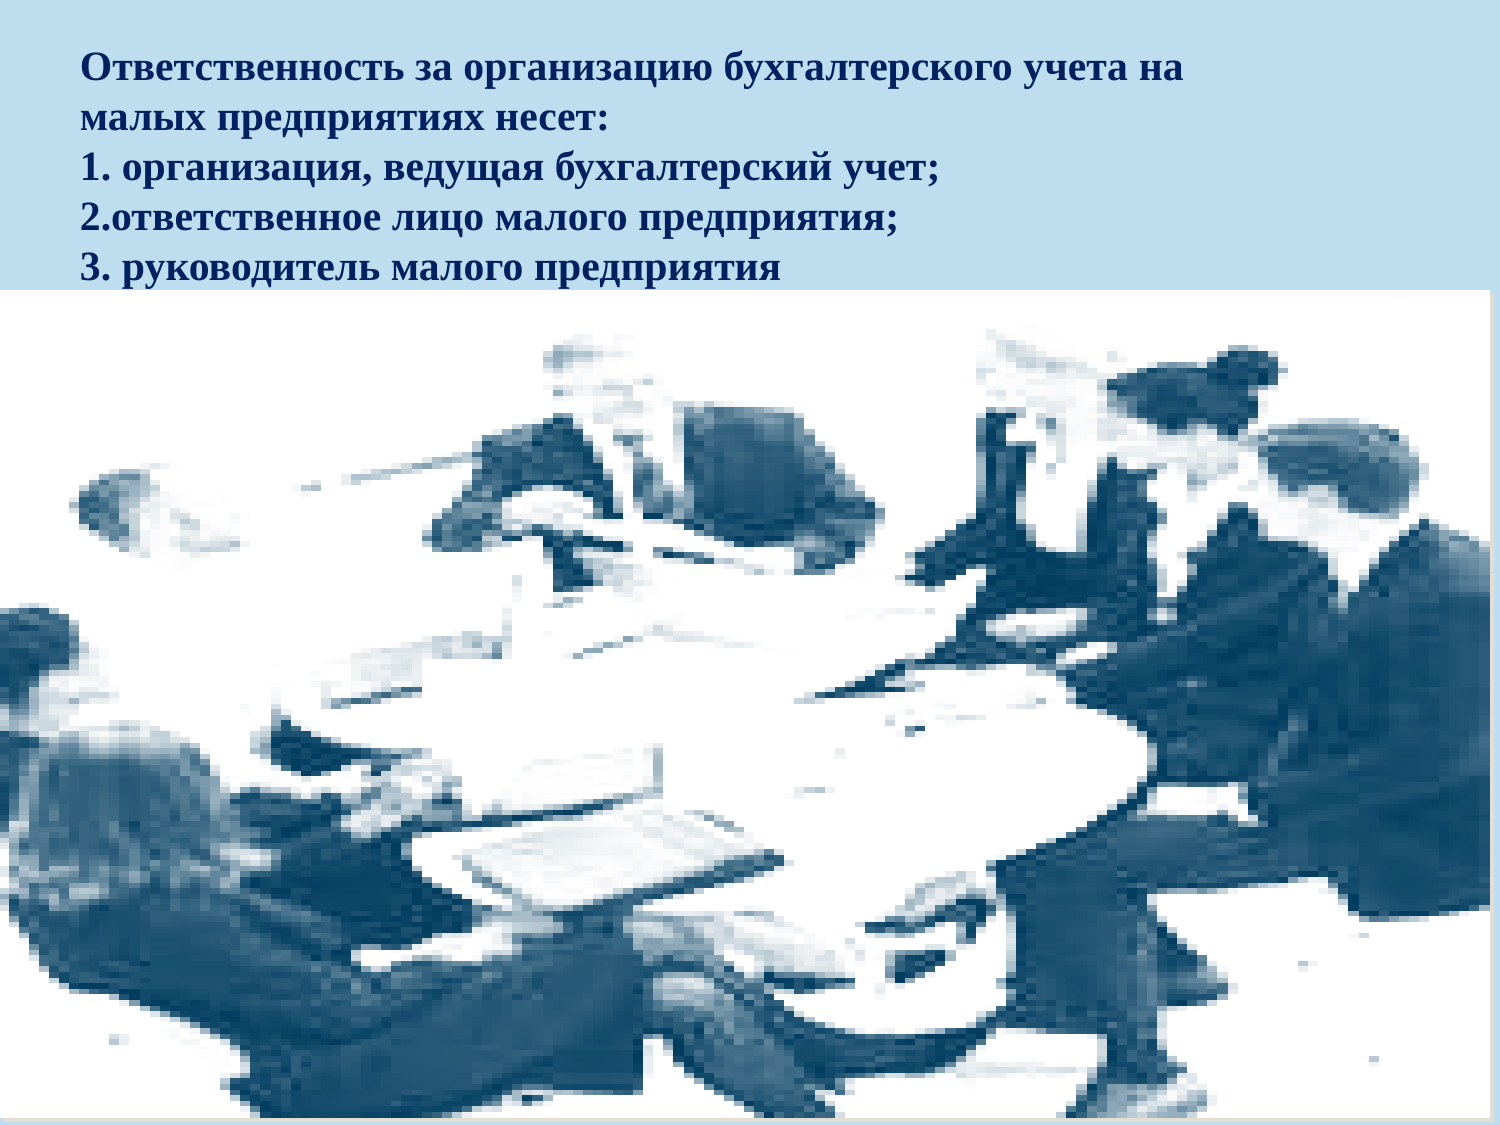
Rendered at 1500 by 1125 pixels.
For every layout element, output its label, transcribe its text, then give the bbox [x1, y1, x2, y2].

text_box Ответственность за организацию бухгалтерского учета на малых предприятиях несет: 1. организация, ведущая бухгалтерский учет; 2.ответственное лицо малого предприятия; 3. руководитель малого предприятия [64, 31, 1320, 299]
picture [0, 290, 1490, 1118]
